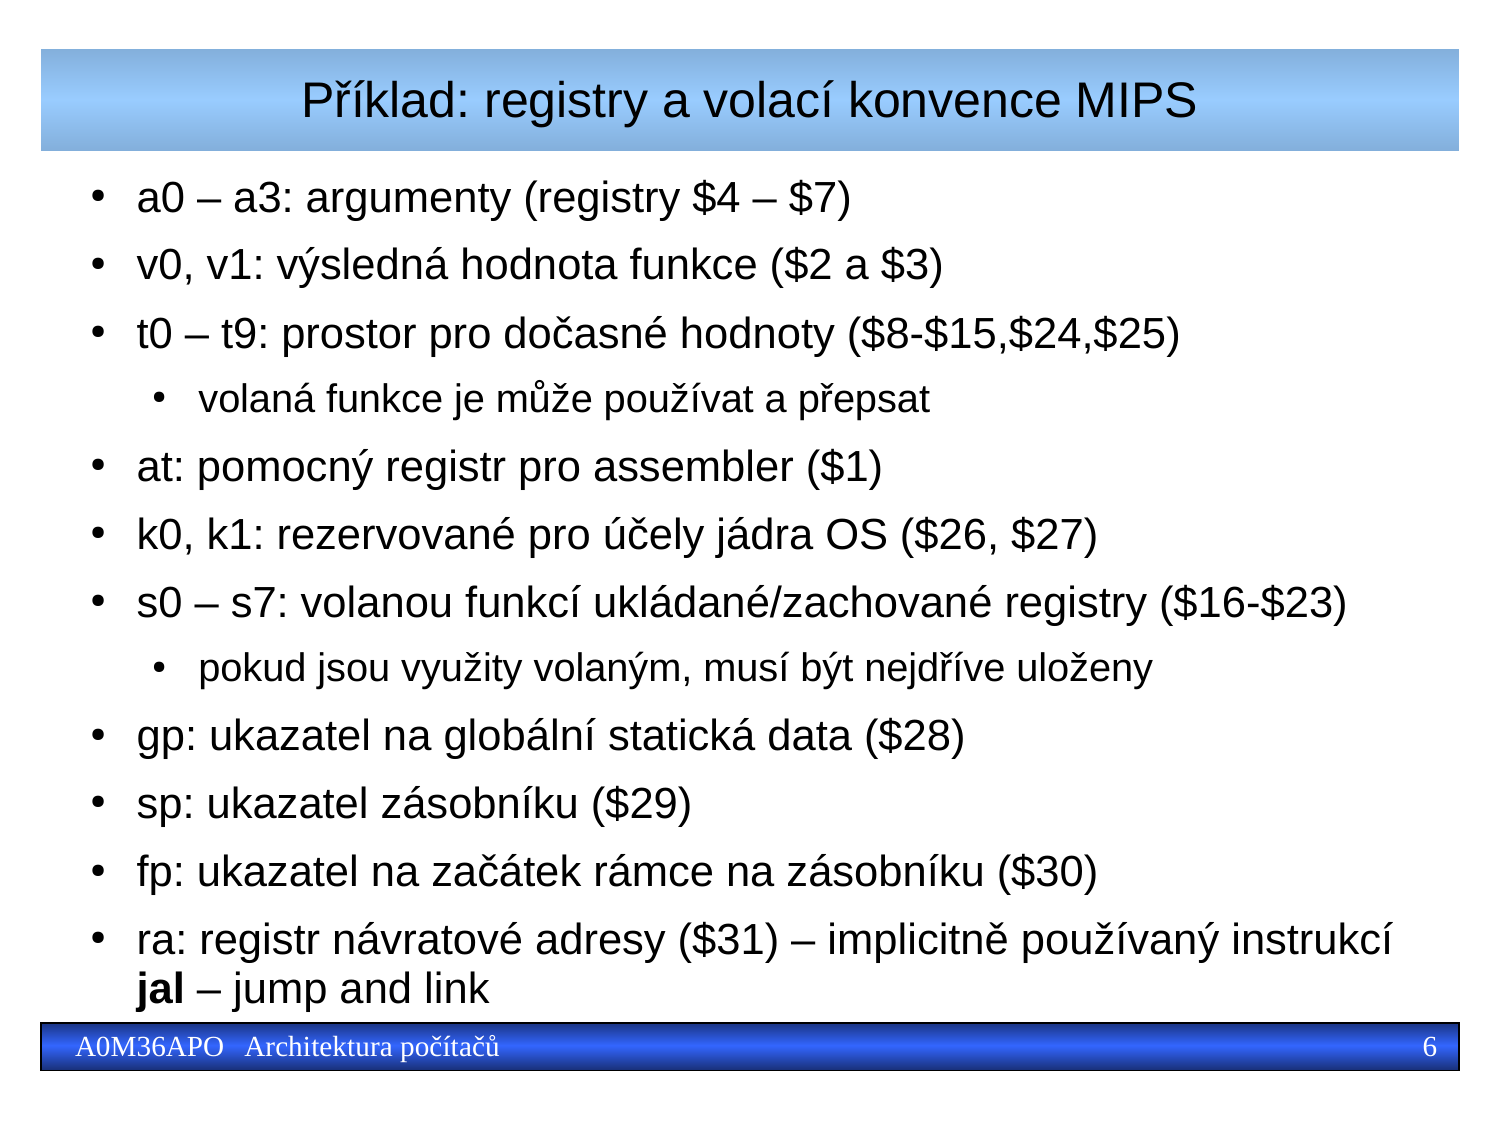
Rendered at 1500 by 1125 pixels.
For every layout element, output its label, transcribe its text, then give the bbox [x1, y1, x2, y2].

title Příklad: registry a volací konvence MIPS [41, 49, 1459, 151]
list a0 – a3: argumenty (registry $4 – $7) v0, v1: výsledná hodnota funkce ($2 a $3) t0 – t9: prostor pro dočasné hodnoty ($8-$15,$24,$25) volaná funkce je může používat a přepsat at: pomocný registr pro assembler ($1) k0, k1: rezervované pro účely jádra OS ($26, $27) s0 – s7: volanou funkcí ukládané/zachované registry ($16-$23) pokud jsou využity volaným, musí být nejdříve uloženy gp: ukazatel na globální statická data ($28) sp: ukazatel zásobníku ($29) fp: ukazatel na začátek rámce na zásobníku ($30) ra: registr návratové adresy ($31) – implicitně používaný instrukcí jal – jump and link [75, 172, 1426, 1013]
